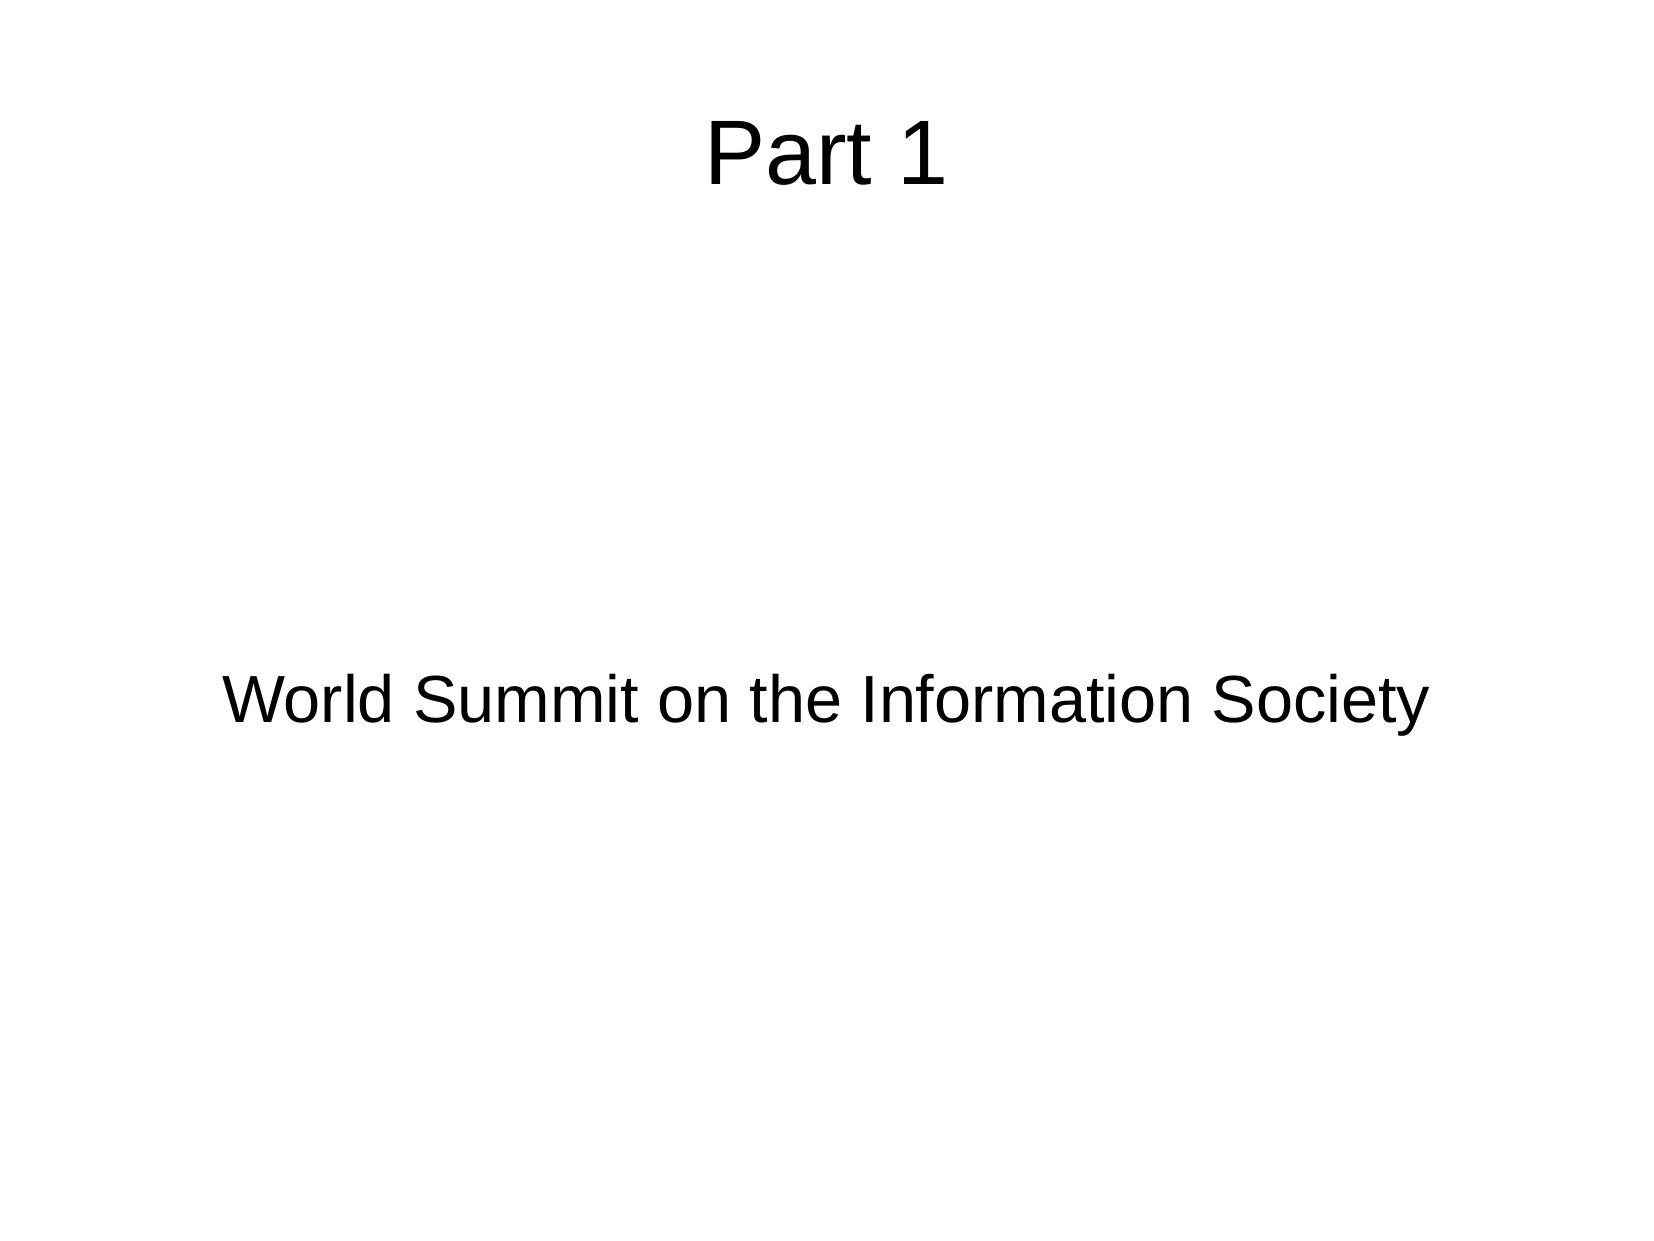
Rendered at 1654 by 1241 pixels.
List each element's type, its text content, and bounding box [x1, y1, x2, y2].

title Part 1 [82, 49, 1571, 257]
subtitle World Summit on the Information Society [82, 290, 1571, 1109]
